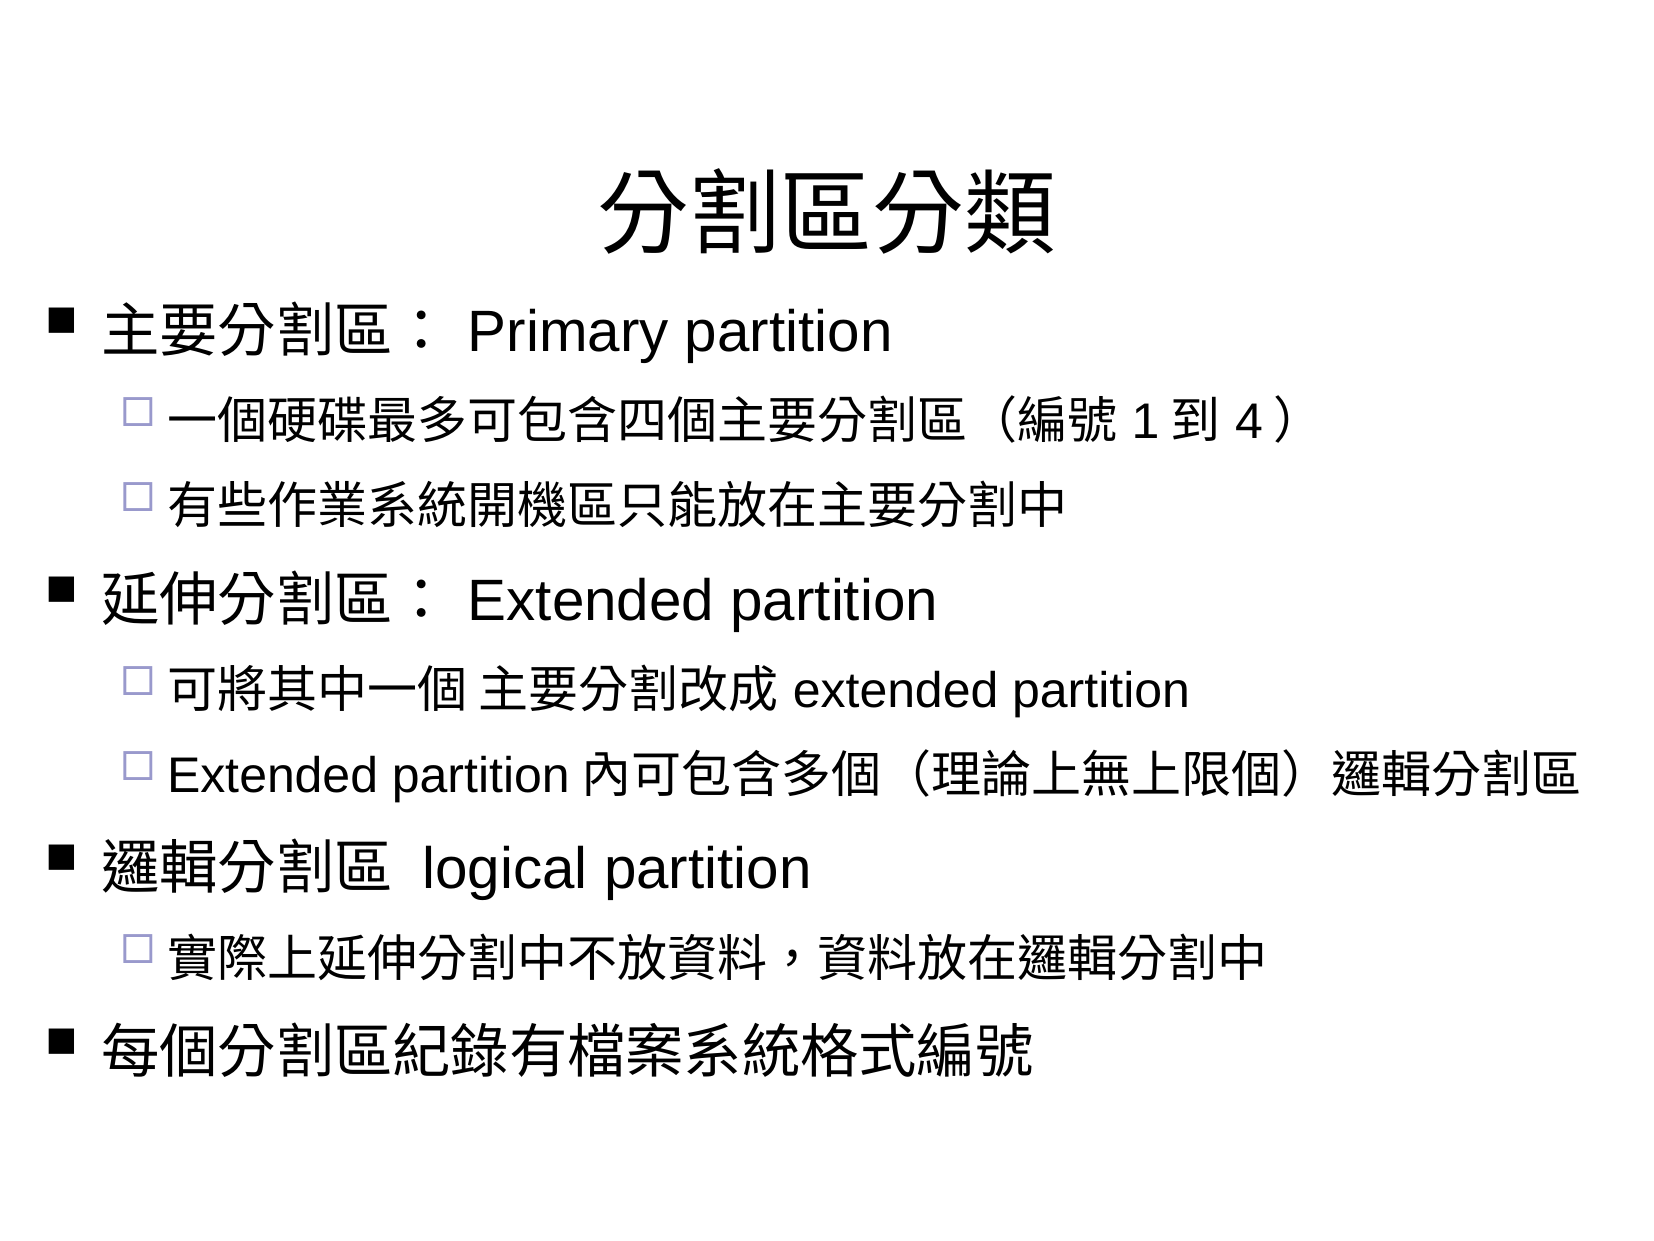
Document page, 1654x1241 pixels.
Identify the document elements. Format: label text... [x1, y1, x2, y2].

list 主要分割區：Primary partition 一個硬碟最多可包含四個主要分割區（編號1到4） 有些作業系統開機區只能放在主要分割中 延伸分割區：Extended partition 可將其中一個 主要分割改成extended partition Extended partition內可包含多個（理論上無上限個）邏輯分割區 邏輯分割區 logical partition 實際上延伸分割中不放資料，資料放在邏輯分割中 每個分割區紀錄有檔案系統格式編號 [45, 283, 1595, 1107]
title 分割區分類 [82, 92, 1572, 283]
